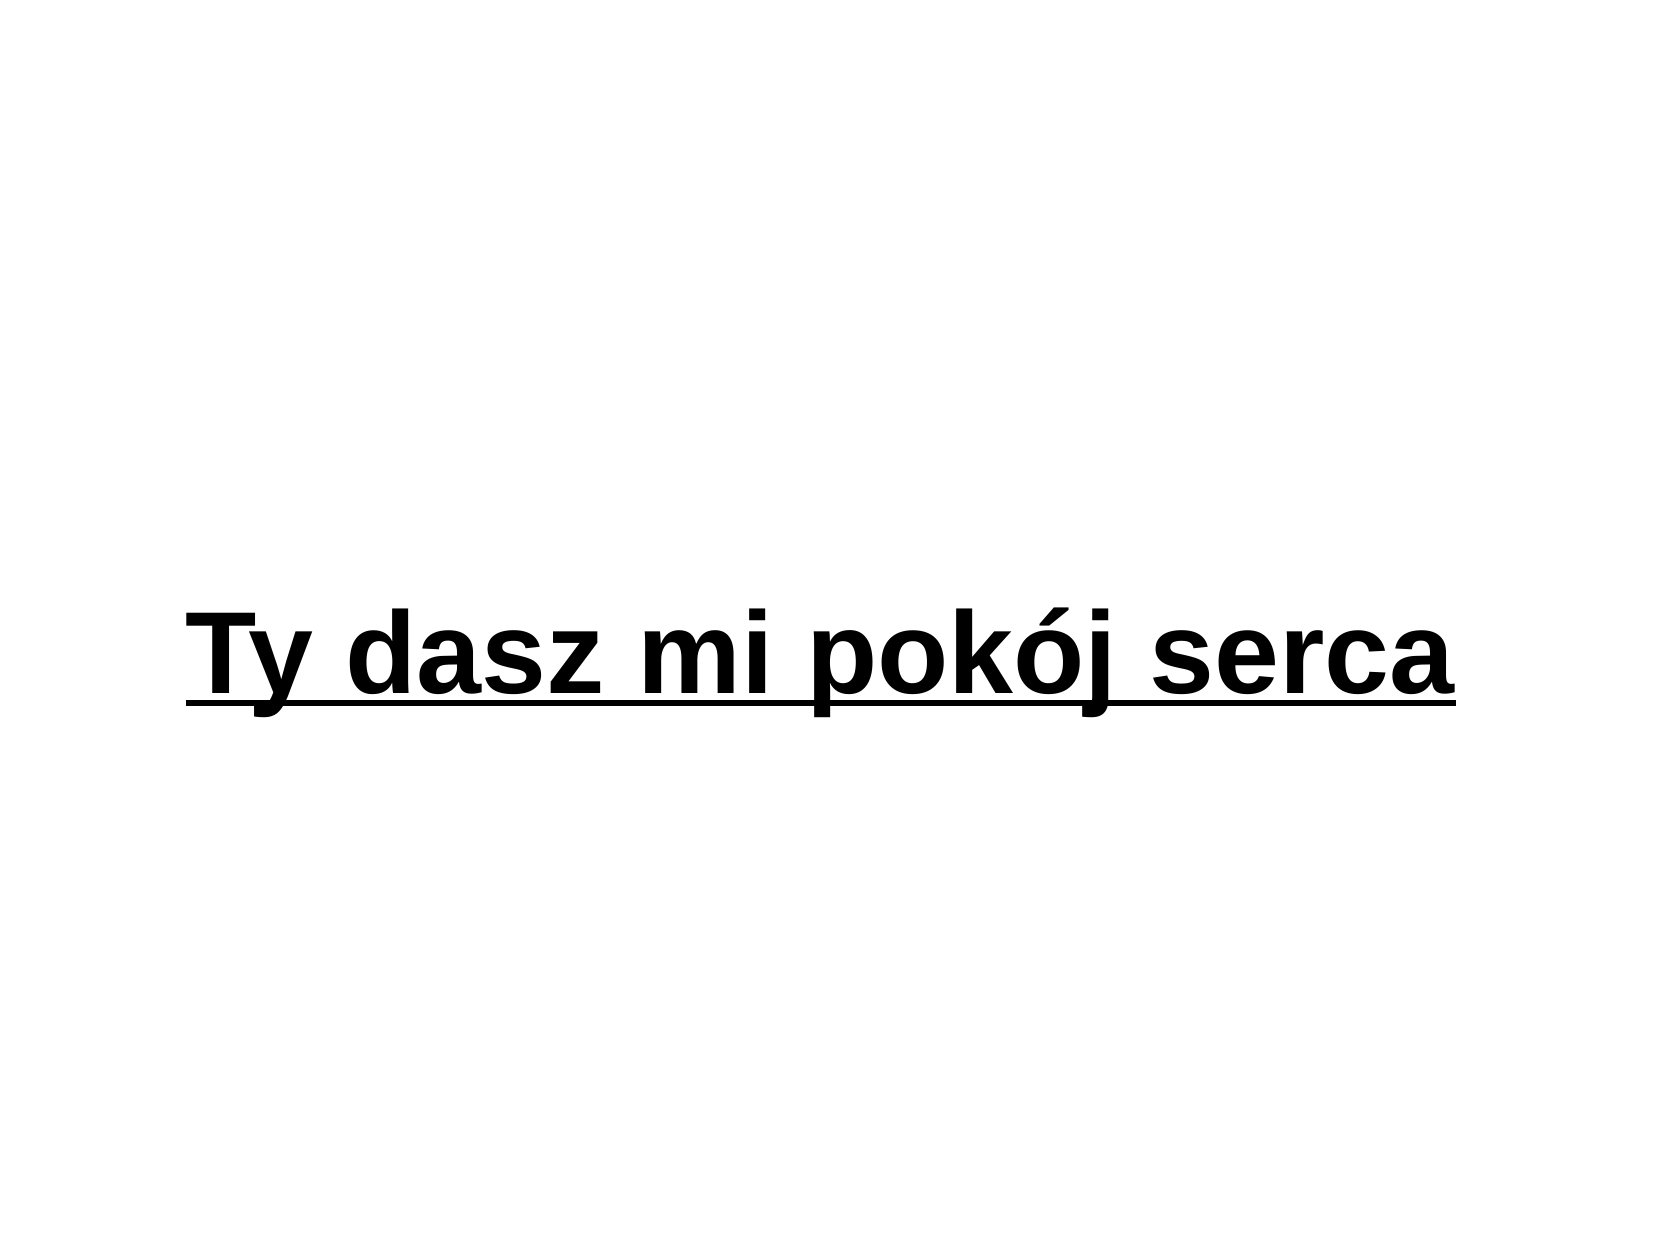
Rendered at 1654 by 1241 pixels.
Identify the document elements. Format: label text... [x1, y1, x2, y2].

subtitle Ty dasz mi pokój serca [0, 0, 1642, 1241]
